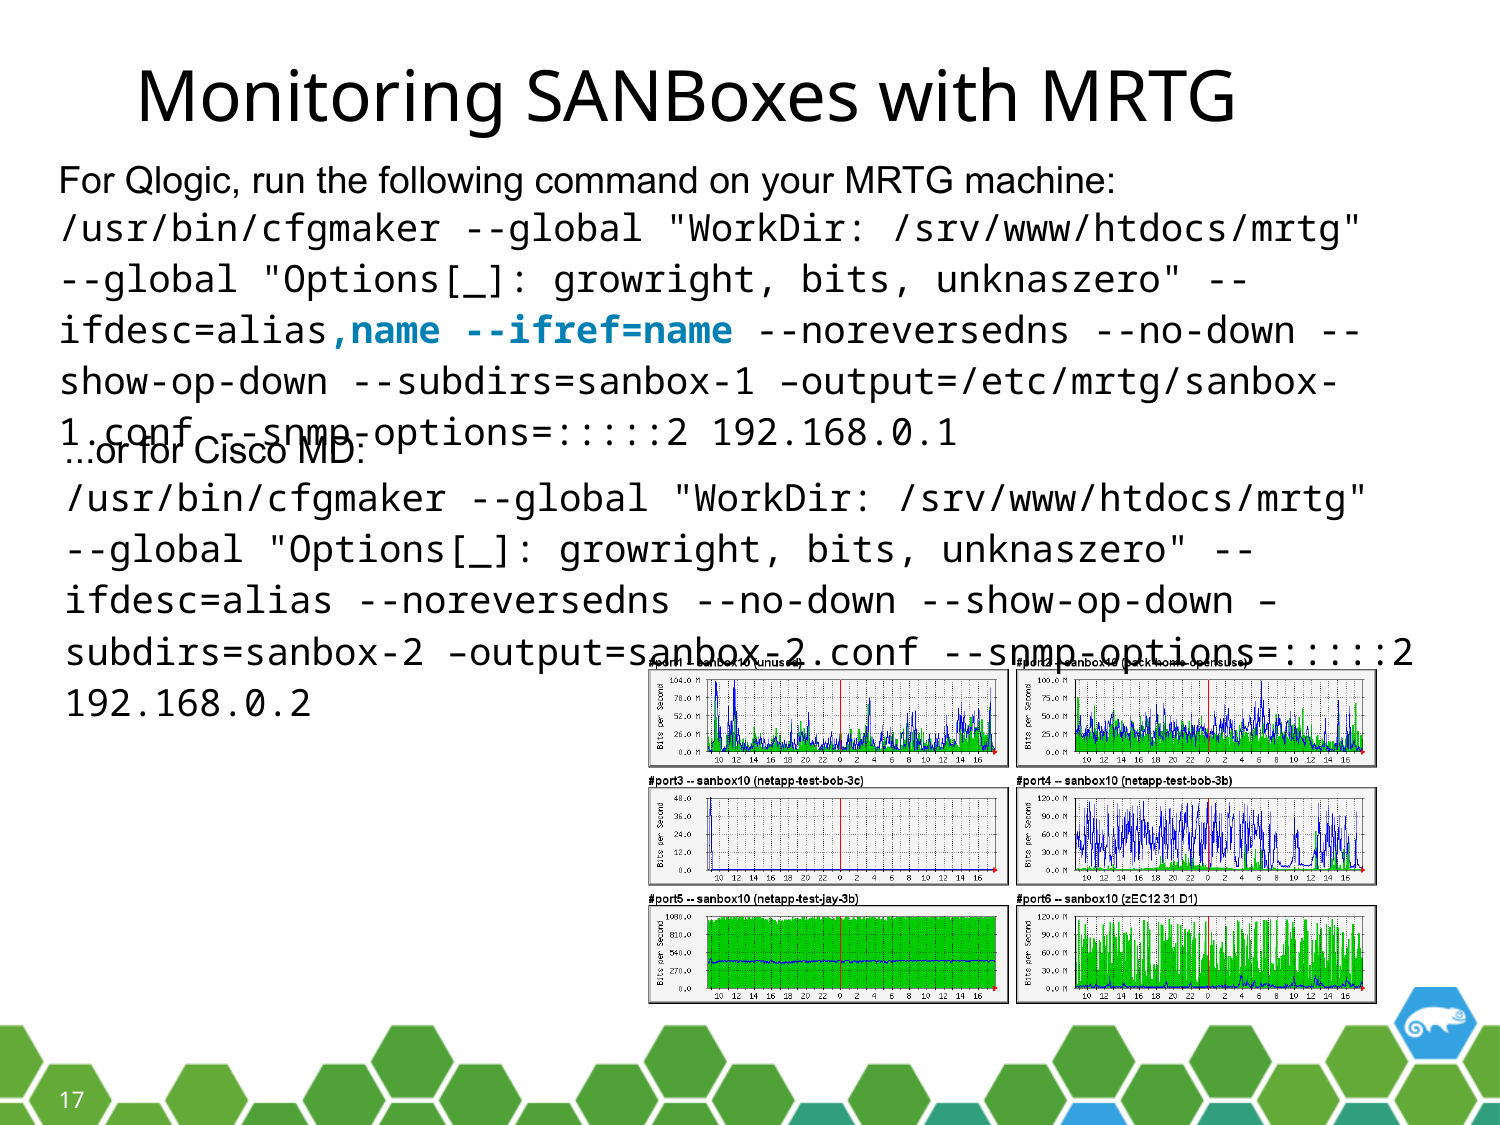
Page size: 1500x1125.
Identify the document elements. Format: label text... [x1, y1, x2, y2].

text_box For Qlogic, run the following command on your MRTG machine: /usr/bin/cfgmaker --global "WorkDir: /srv/www/htdocs/mrtg" --global "Options[_]: growright, bits, unknaszero" --ifdesc=alias,name --ifref=name --noreversedns --no-down --show-op-down --subdirs=sanbox-1 –output=/etc/mrtg/sanbox-1.conf --snmp-options=:::::2 192.168.0.1 [43, 151, 1438, 441]
text_box ...or for Cisco MD: /usr/bin/cfgmaker --global "WorkDir: /srv/www/htdocs/mrtg" --global "Options[_]: growright, bits, unknaszero" --ifdesc=alias --noreversedns --no-down --show-op-down –subdirs=sanbox-2 –output=sanbox-2.conf --snmp-options=:::::2 192.168.0.2 [49, 422, 1448, 793]
title Monitoring SANBoxes with MRTG [135, 12, 1372, 151]
picture [0, 793, 1500, 1125]
